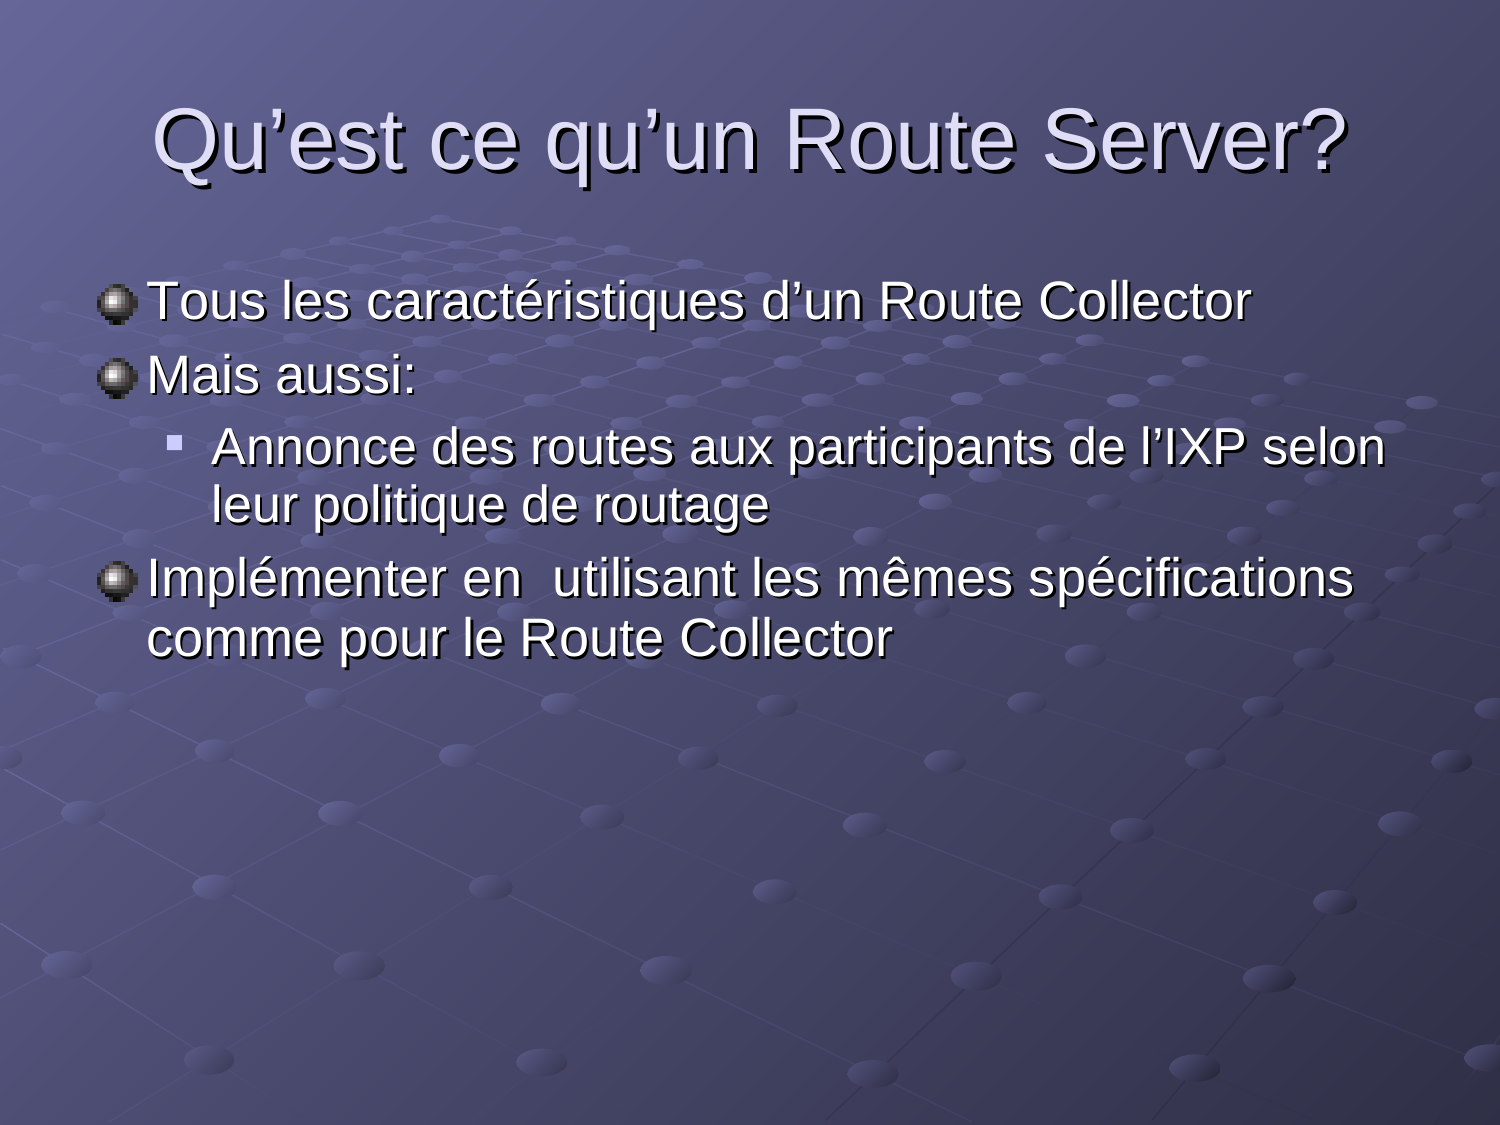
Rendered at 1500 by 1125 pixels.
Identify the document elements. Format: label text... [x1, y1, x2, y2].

title Qu’est ce qu’un Route Server? [75, 45, 1426, 233]
list Tous les caractéristiques d’un Route Collector Mais aussi: Annonce des routes aux participants de l’IXP selon leur politique de routage Implémenter en utilisant les mêmes spécifications comme pour le Route Collector [75, 262, 1426, 1007]
